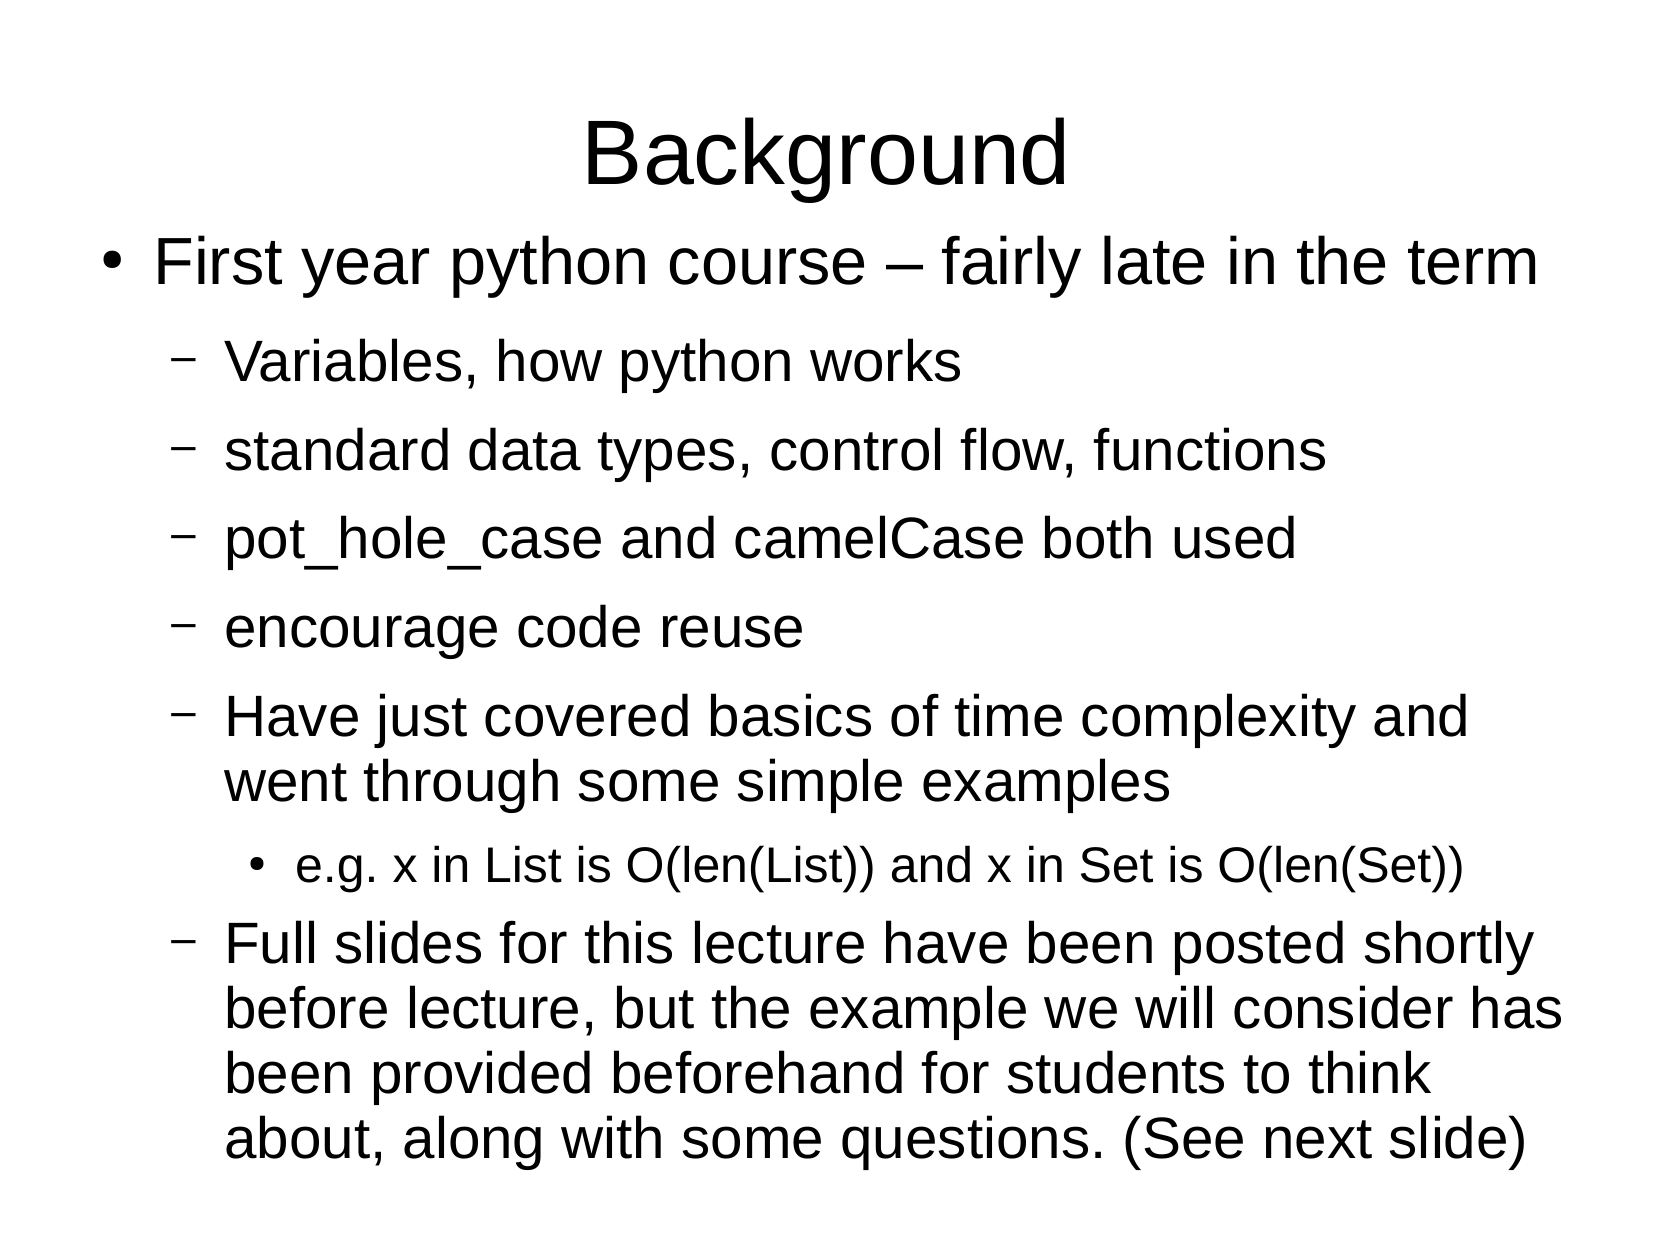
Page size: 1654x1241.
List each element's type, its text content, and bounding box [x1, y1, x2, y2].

title Background [82, 49, 1571, 224]
list First year python course – fairly late in the term Variables, how python works standard data types, control flow, functions pot_hole_case and camelCase both used encourage code reuse Have just covered basics of time complexity and went through some simple examples e.g. x in List is O(len(List)) and x in Set is O(len(Set)) Full slides for this lecture have been posted shortly before lecture, but the example we will consider has been provided beforehand for students to think about, along with some questions. (See next slide) [82, 224, 1571, 1171]
